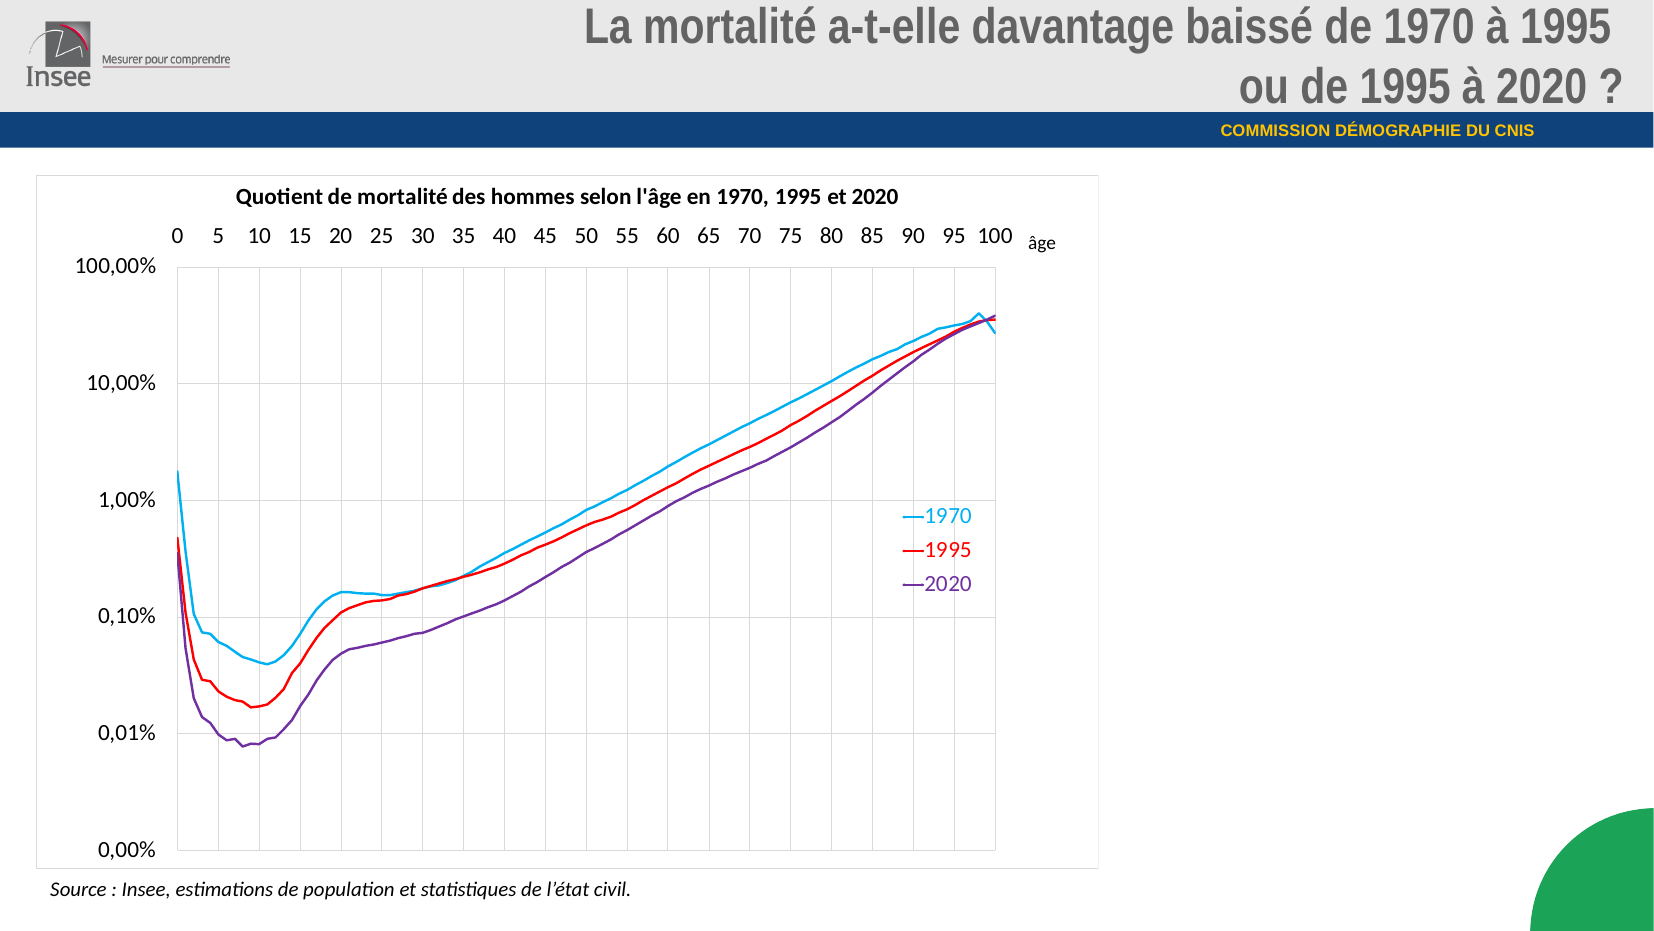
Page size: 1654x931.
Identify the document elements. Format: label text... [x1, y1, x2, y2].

footer Commission démographie du Cnis [59, 112, 1536, 148]
title La mortalité a-t-elle davantage baissé de 1970 à 1995 ou de 1995 à 2020 ? [186, 0, 1624, 131]
text_box Source : Insee, estimations de population et statistiques de l’état civil. [35, 869, 1099, 909]
picture [23, 0, 186, 89]
picture [1530, 808, 1654, 931]
picture [35, 174, 1099, 869]
